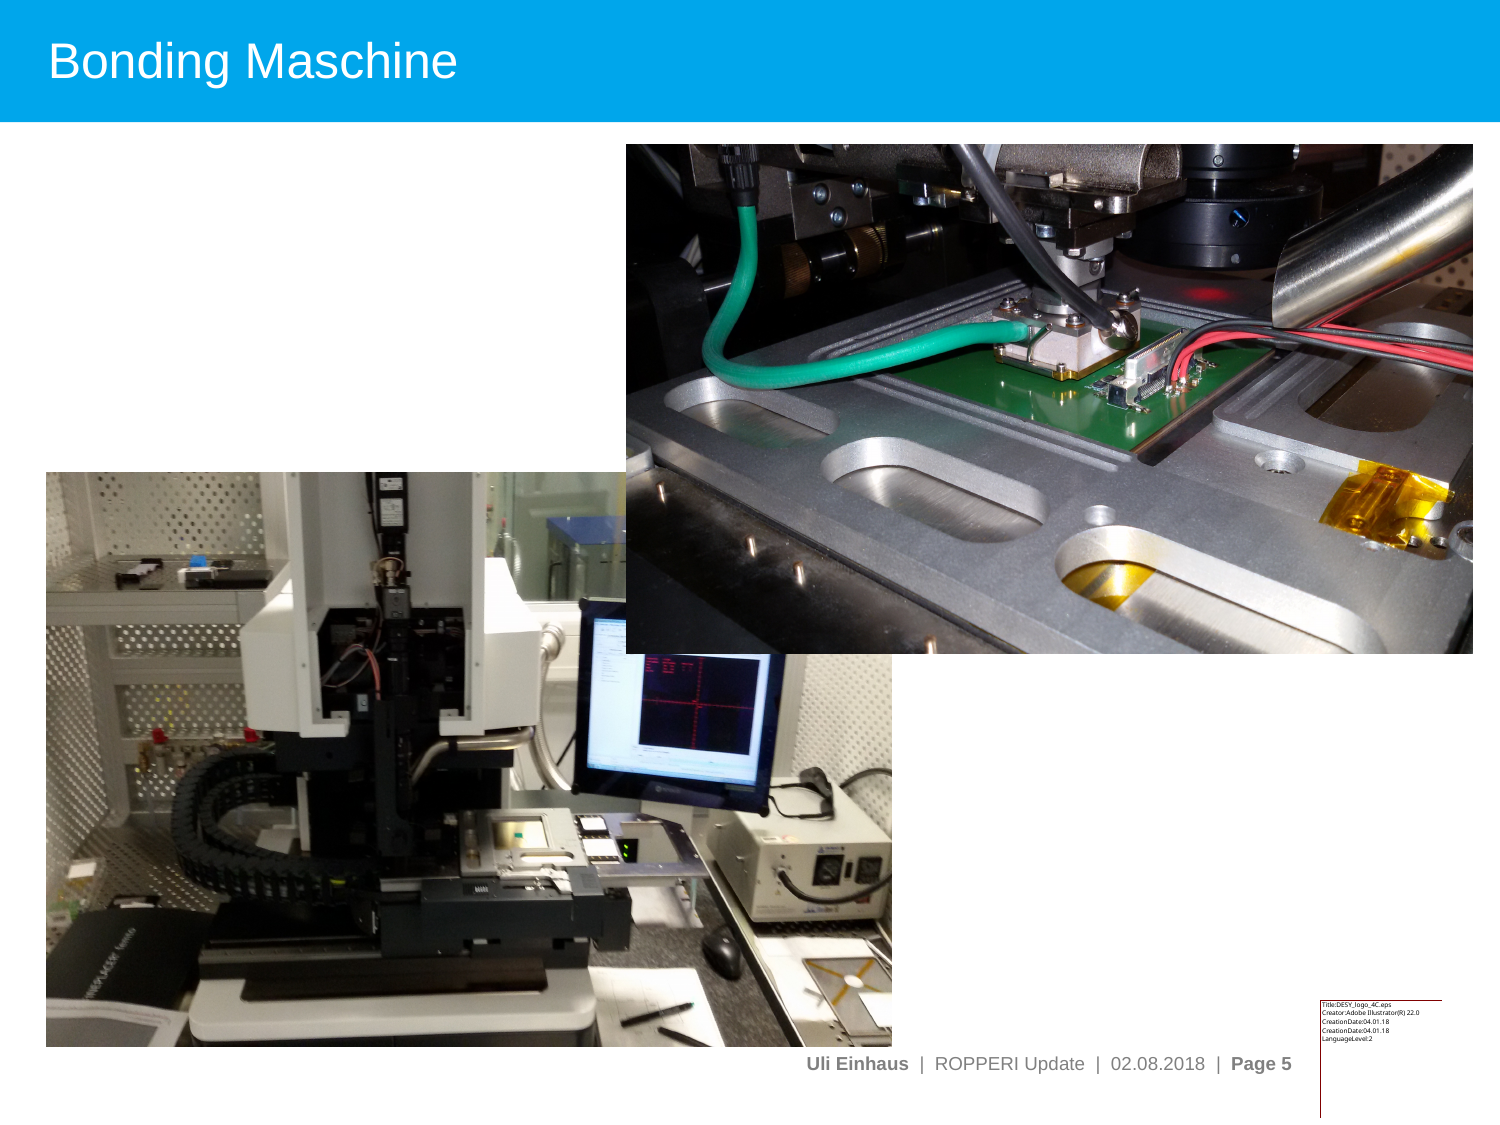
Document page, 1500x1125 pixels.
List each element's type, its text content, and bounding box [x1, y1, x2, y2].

picture [46, 144, 1473, 1047]
title Bonding Maschine [47, 16, 1446, 107]
